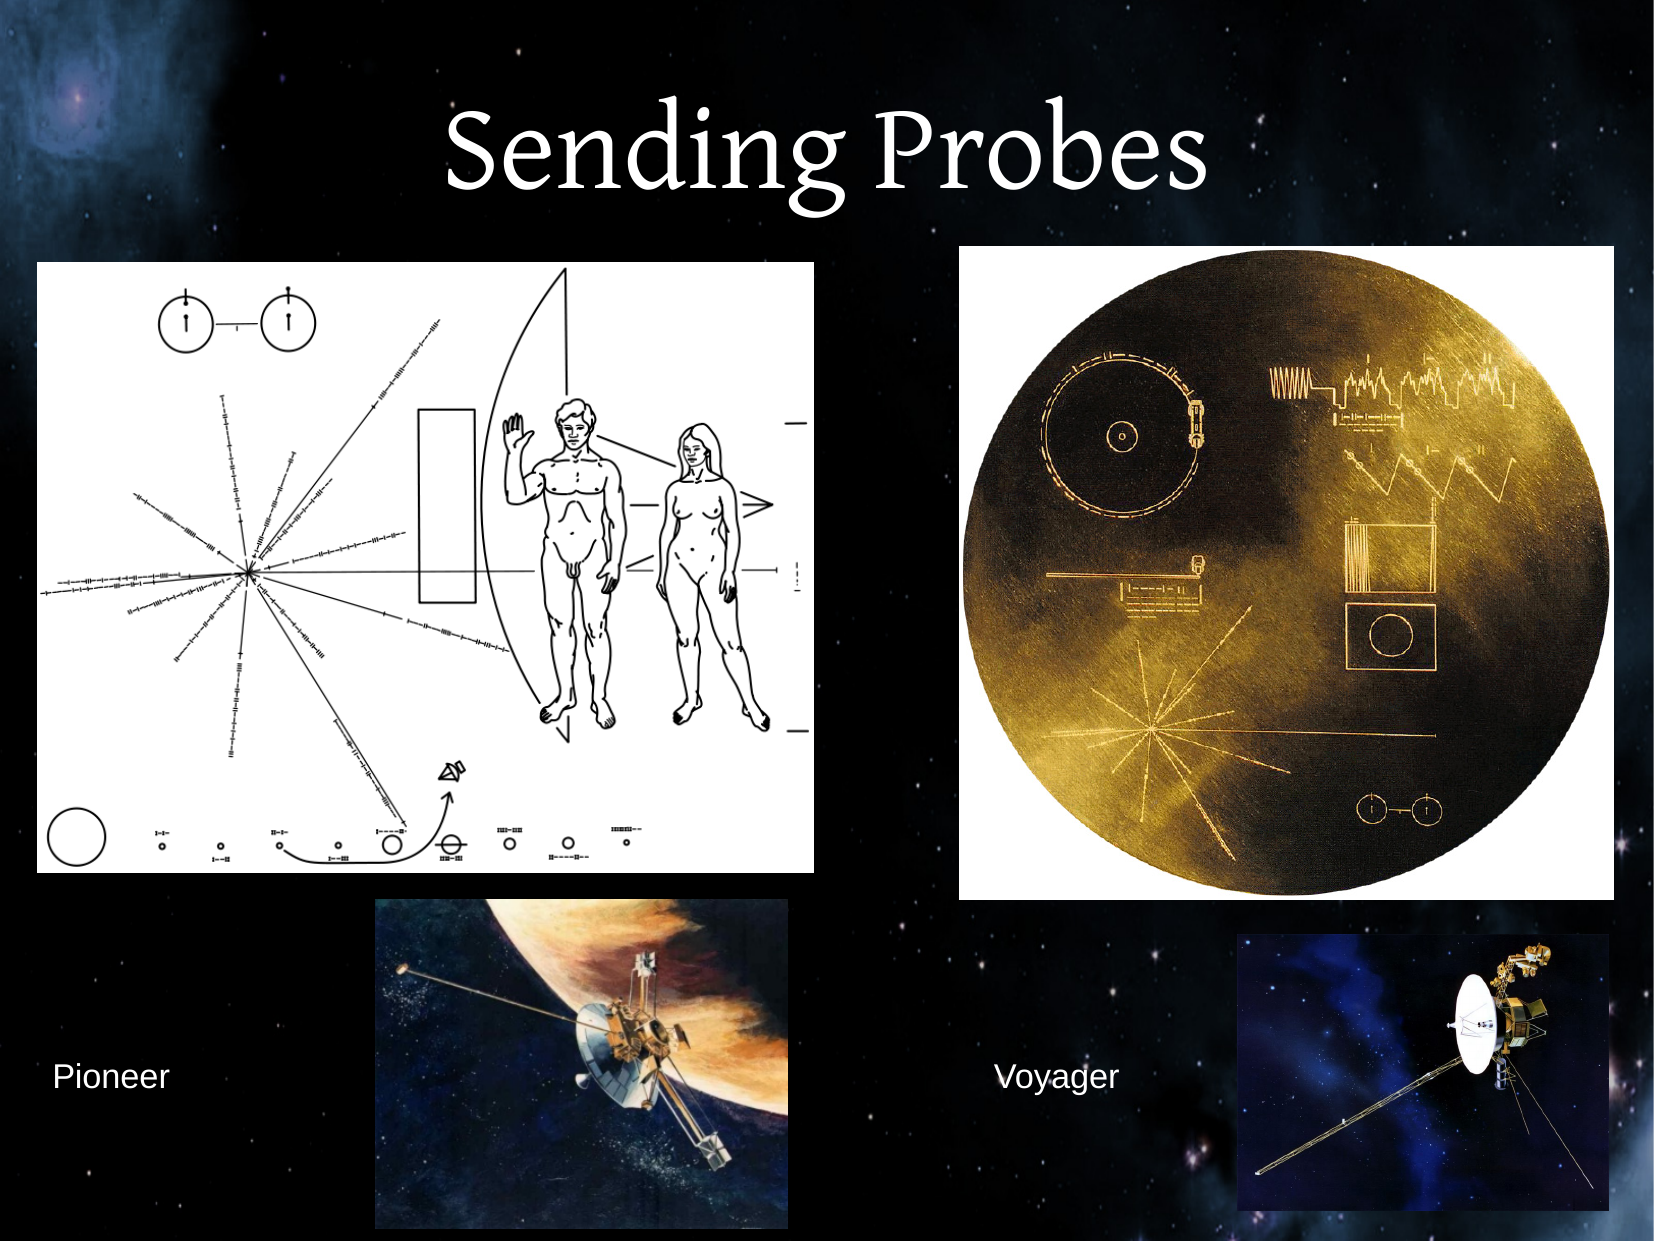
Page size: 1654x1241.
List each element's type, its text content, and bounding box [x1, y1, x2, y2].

title Sending Probes [82, 49, 1571, 257]
picture [0, 0, 1654, 1241]
text_box Pioneer [37, 1049, 239, 1136]
text_box Voyager [979, 1049, 1196, 1136]
